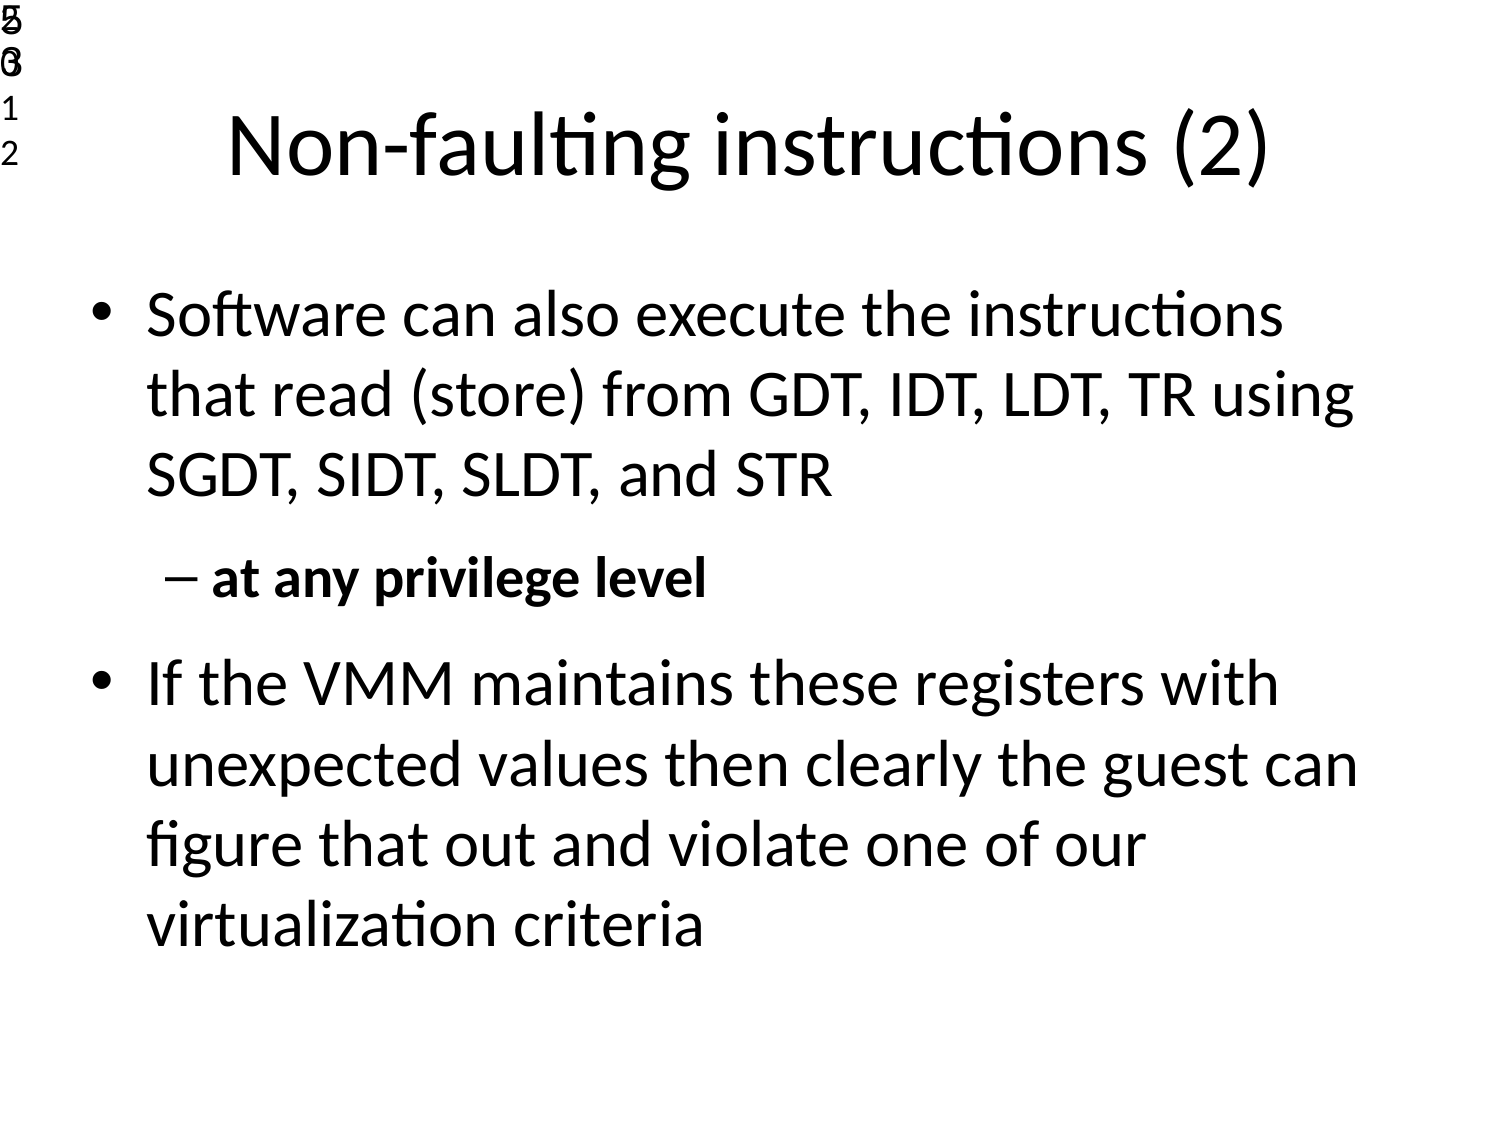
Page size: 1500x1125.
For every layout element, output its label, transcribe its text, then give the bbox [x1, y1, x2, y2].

title Non-faulting instructions (2) [75, 45, 1425, 233]
list Software can also execute the instructions that read (store) from GDT, IDT, LDT, TR using SGDT, SIDT, SLDT, and STR at any privilege level If the VMM maintains these registers with unexpected values then clearly the guest can figure that out and violate one of our virtualization criteria [75, 262, 1425, 1005]
